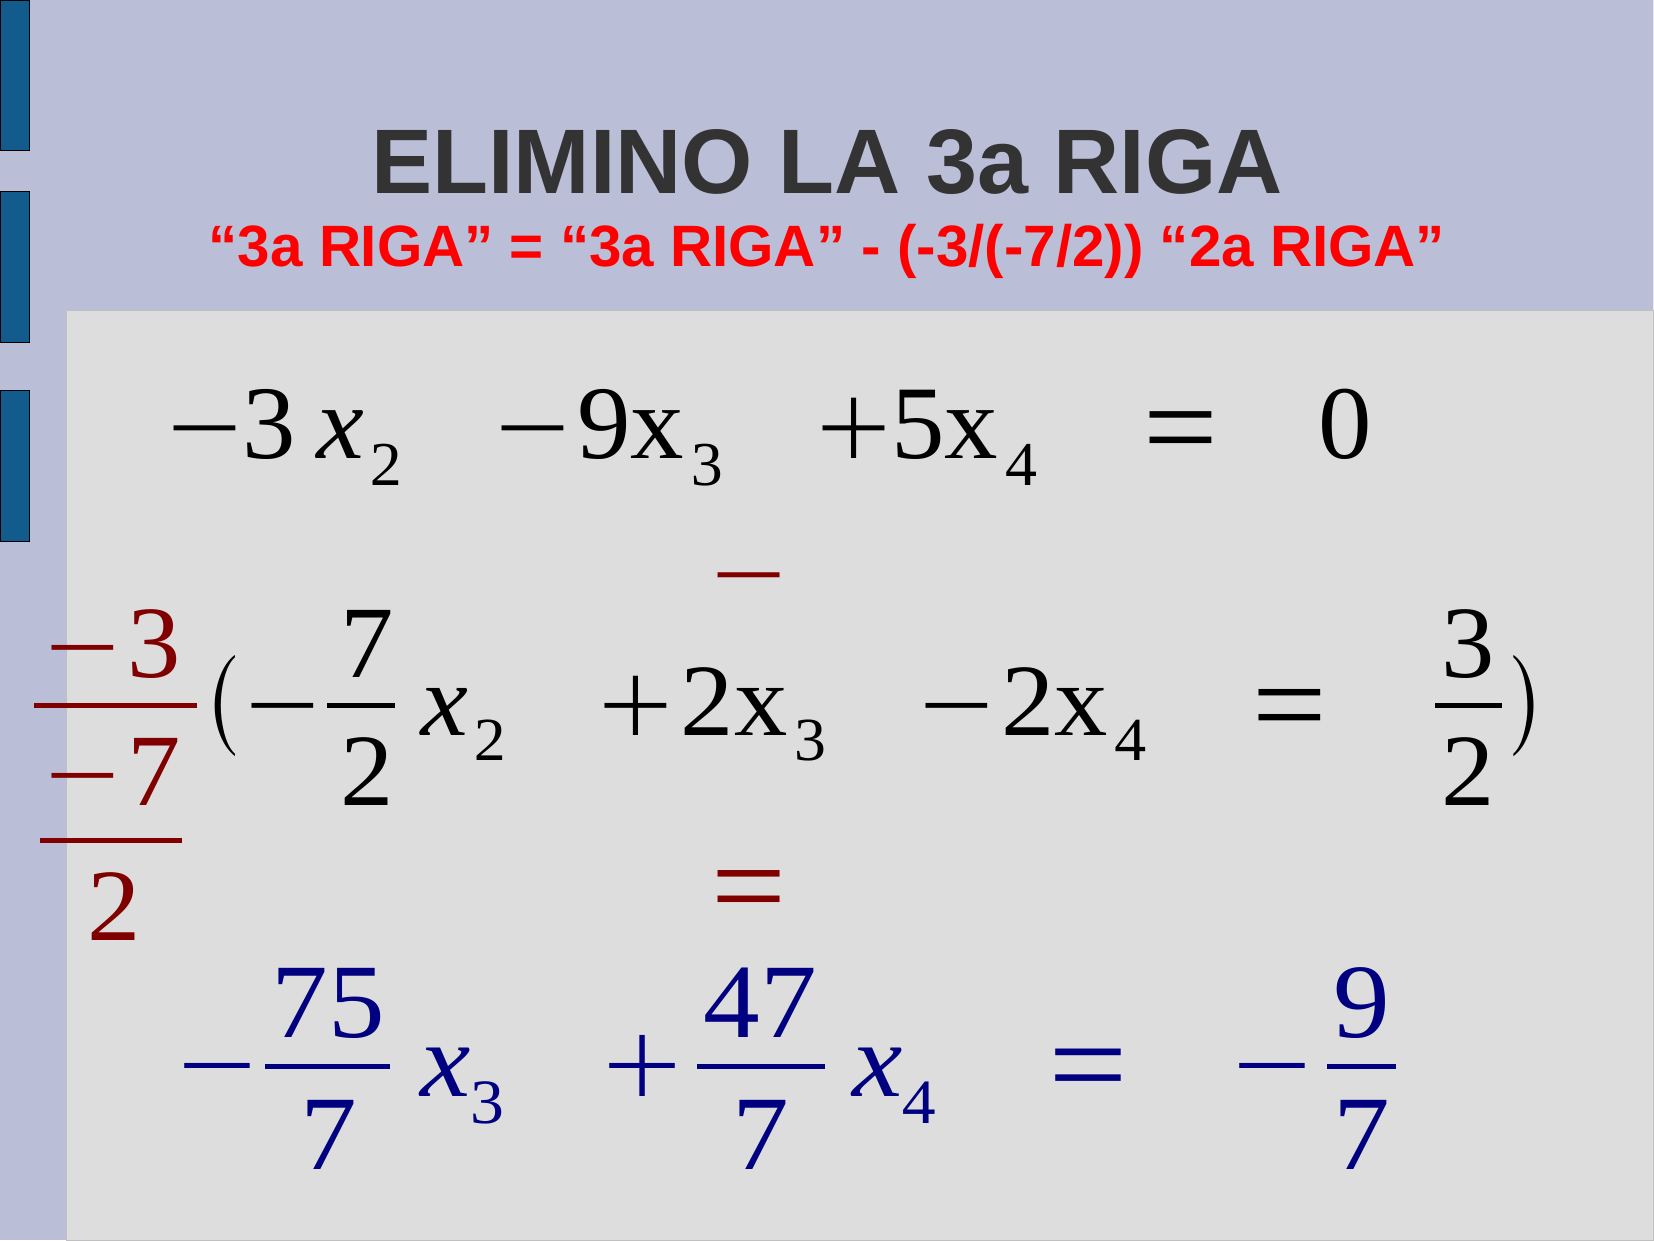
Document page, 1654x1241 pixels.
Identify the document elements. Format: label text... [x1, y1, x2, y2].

chart [0, 514, 1570, 1198]
title ELIMINO LA 3a RIGA “3a RIGA” = “3a RIGA” - (-3/(-7/2)) “2a RIGA” [121, 98, 1534, 291]
chart [135, 354, 1401, 498]
